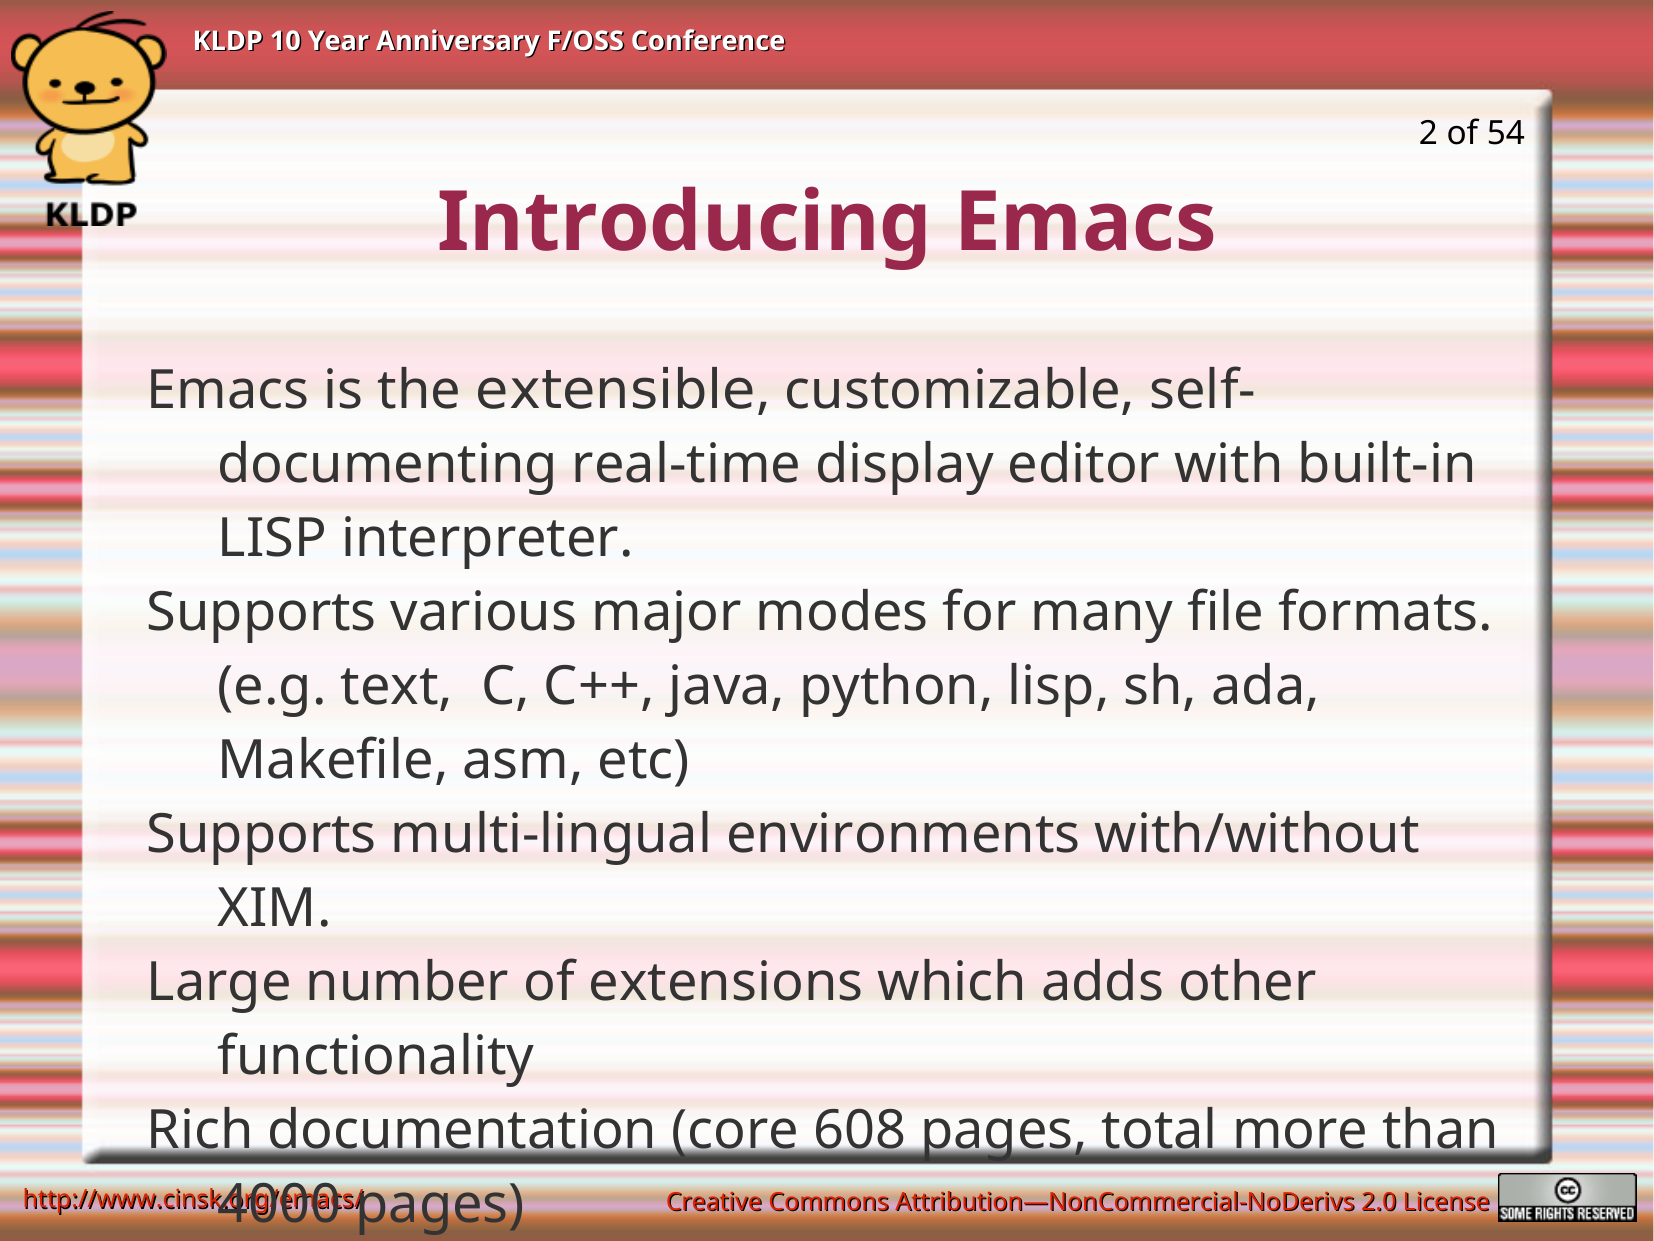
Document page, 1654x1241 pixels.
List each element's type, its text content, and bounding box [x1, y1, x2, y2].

list Emacs is the extensible, customizable, self-documenting real-time display editor with built-in LISP interpreter. Supports various major modes for many file formats. (e.g. text, C, C++, java, python, lisp, sh, ada, Makefile, asm, etc) Supports multi-lingual environments with/without XIM. Large number of extensions which adds other functionality Rich documentation (core 608 pages, total more than 4000 pages) [134, 350, 1516, 1133]
picture [0, 0, 1654, 1241]
title Introducing Emacs [121, 114, 1534, 322]
